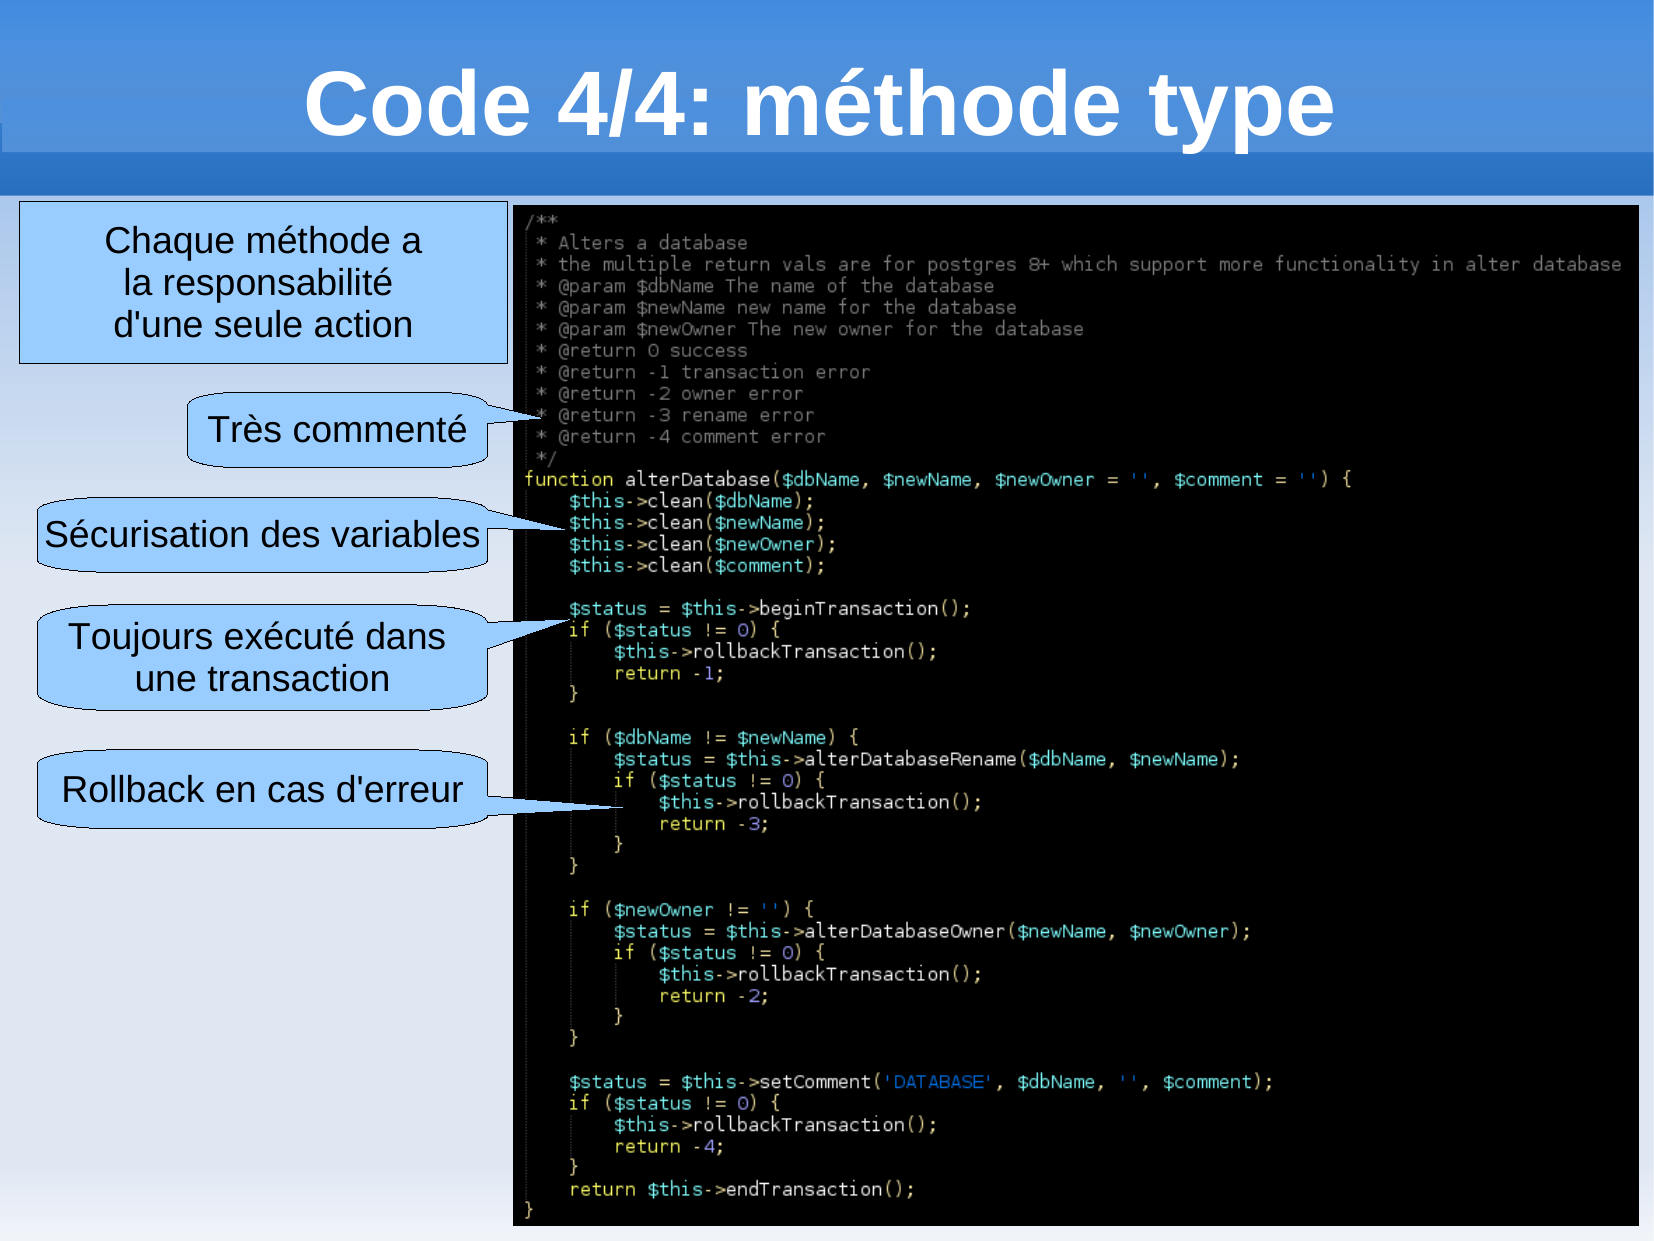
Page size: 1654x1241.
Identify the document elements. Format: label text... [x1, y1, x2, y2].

text_box Chaque méthode a la responsabilité d'une seule action [19, 201, 508, 364]
text_box Toujours exécuté dans une transaction [37, 604, 574, 711]
text_box Très commenté [187, 392, 547, 468]
text_box Rollback en cas d'erreur [37, 749, 633, 829]
text_box Sécurisation des variables [37, 497, 574, 573]
title Code 4/4: méthode type [76, 7, 1565, 200]
picture [0, 0, 1654, 1241]
